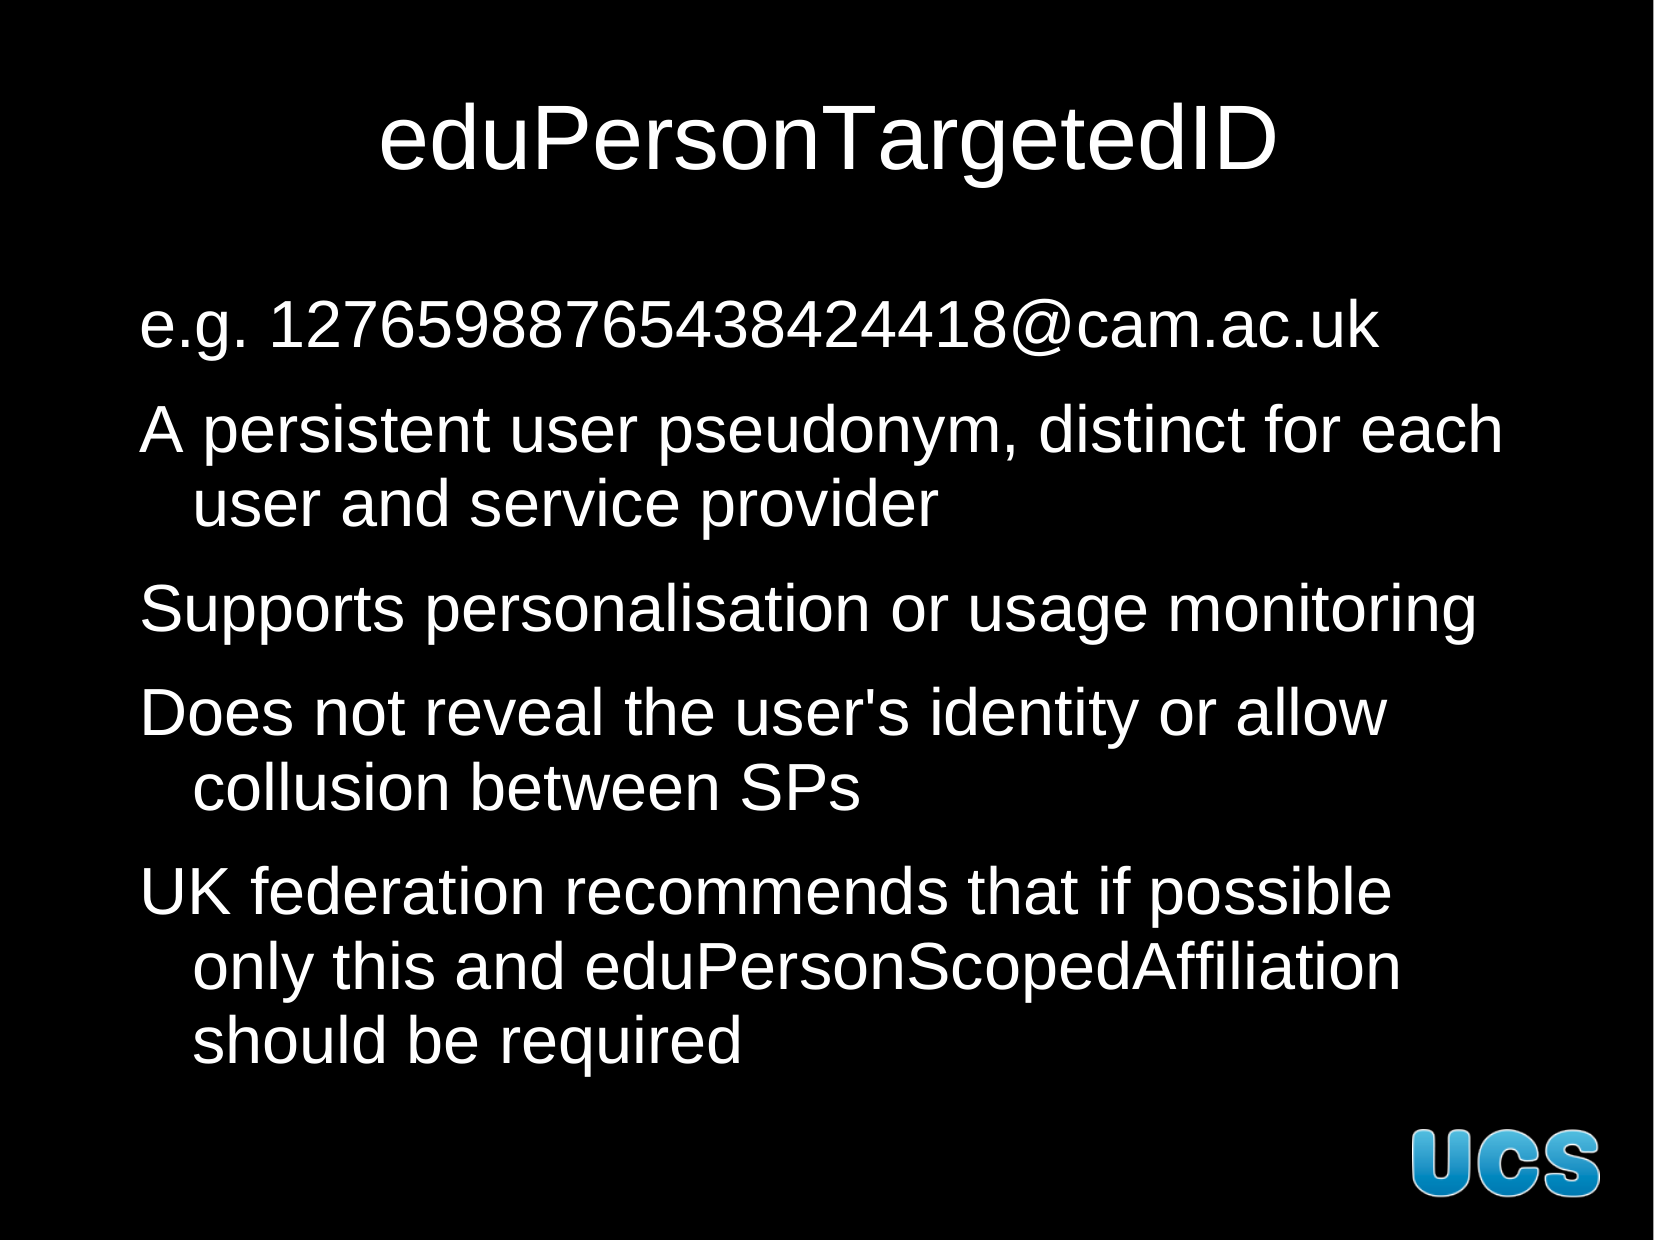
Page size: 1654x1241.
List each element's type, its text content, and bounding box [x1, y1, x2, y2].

picture [1412, 1129, 1600, 1199]
title eduPersonTargetedID [123, 34, 1536, 242]
list e.g. 12765988765438424418@cam.ac.uk A persistent user pseudonym, distinct for each user and service provider Supports personalisation or usage monitoring Does not reveal the user's identity or allow collusion between SPs UK federation recommends that if possible only this and eduPersonScopedAffiliation should be required [121, 287, 1534, 1191]
